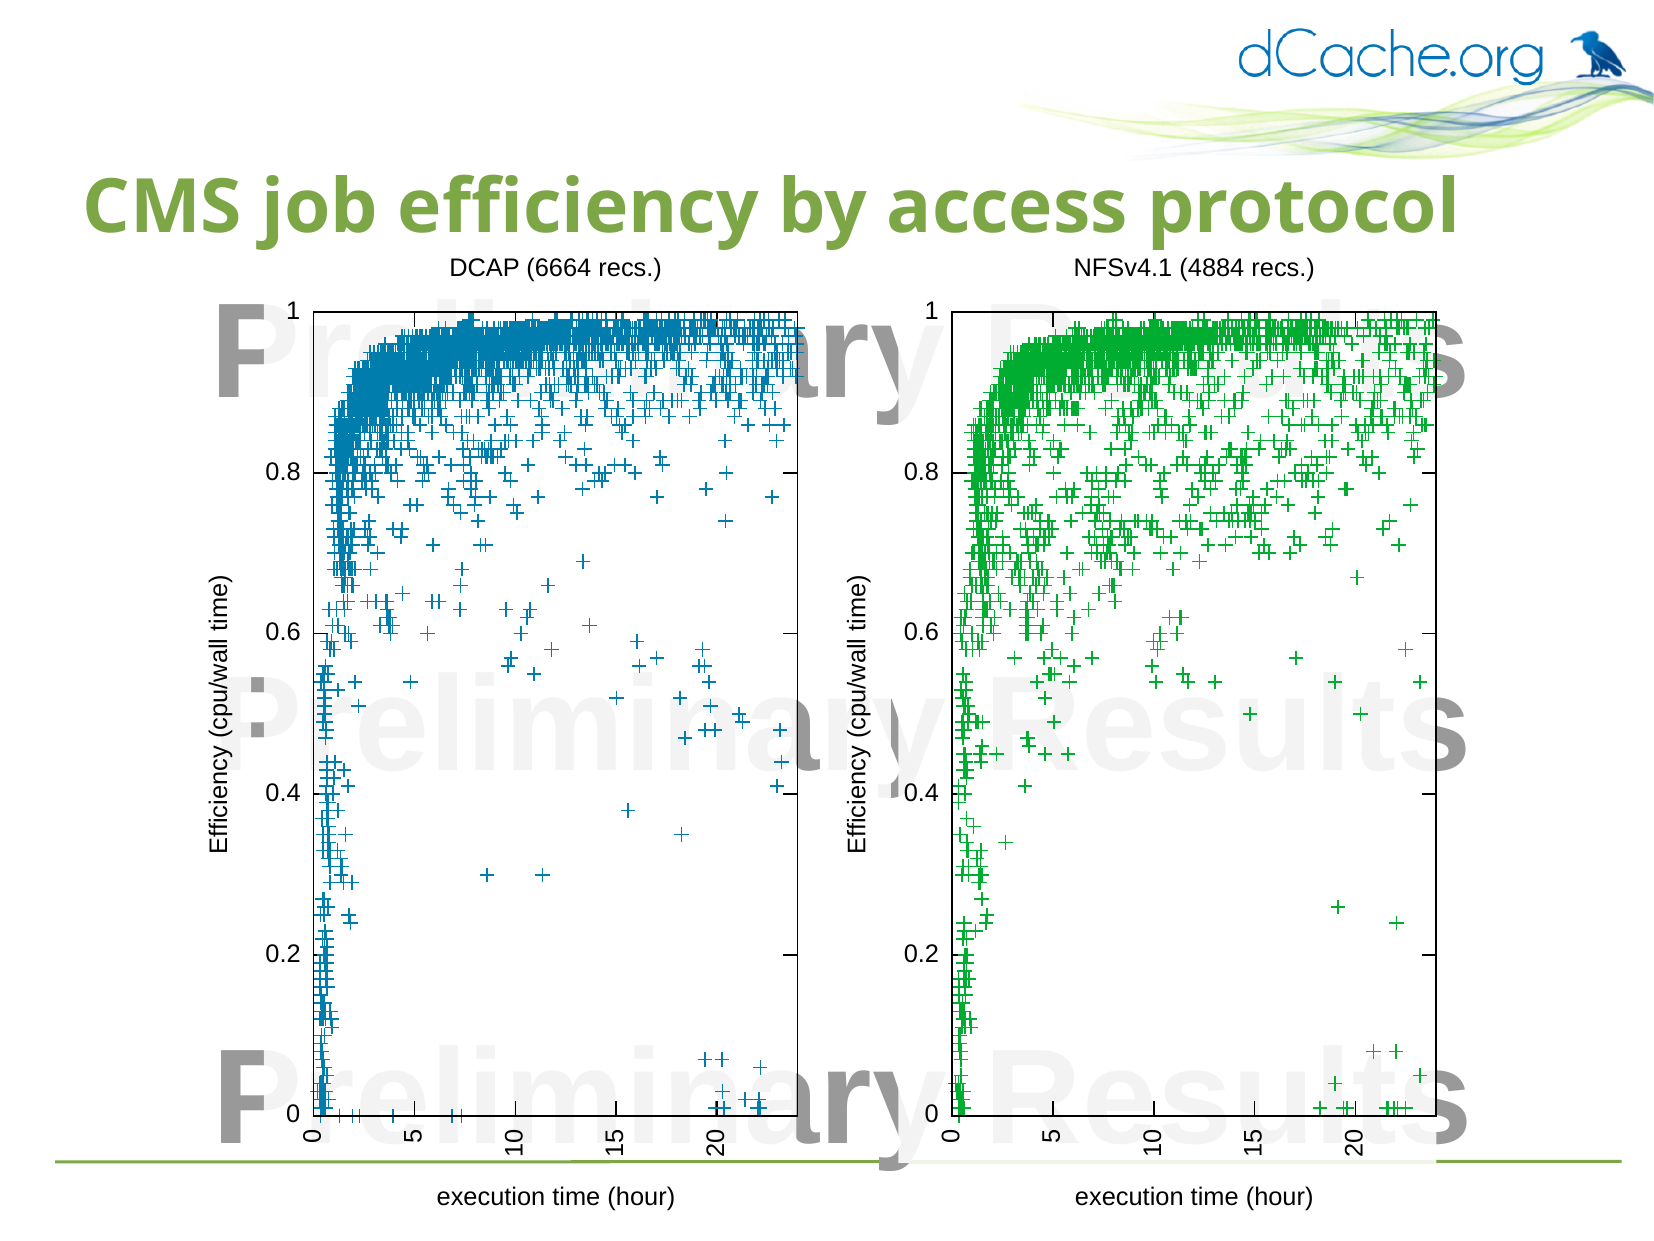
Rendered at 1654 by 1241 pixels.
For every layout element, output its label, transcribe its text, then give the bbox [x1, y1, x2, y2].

title CMS job efficiency by access protocol [82, 155, 1605, 252]
picture [198, 196, 1477, 1220]
picture [956, 16, 1654, 169]
